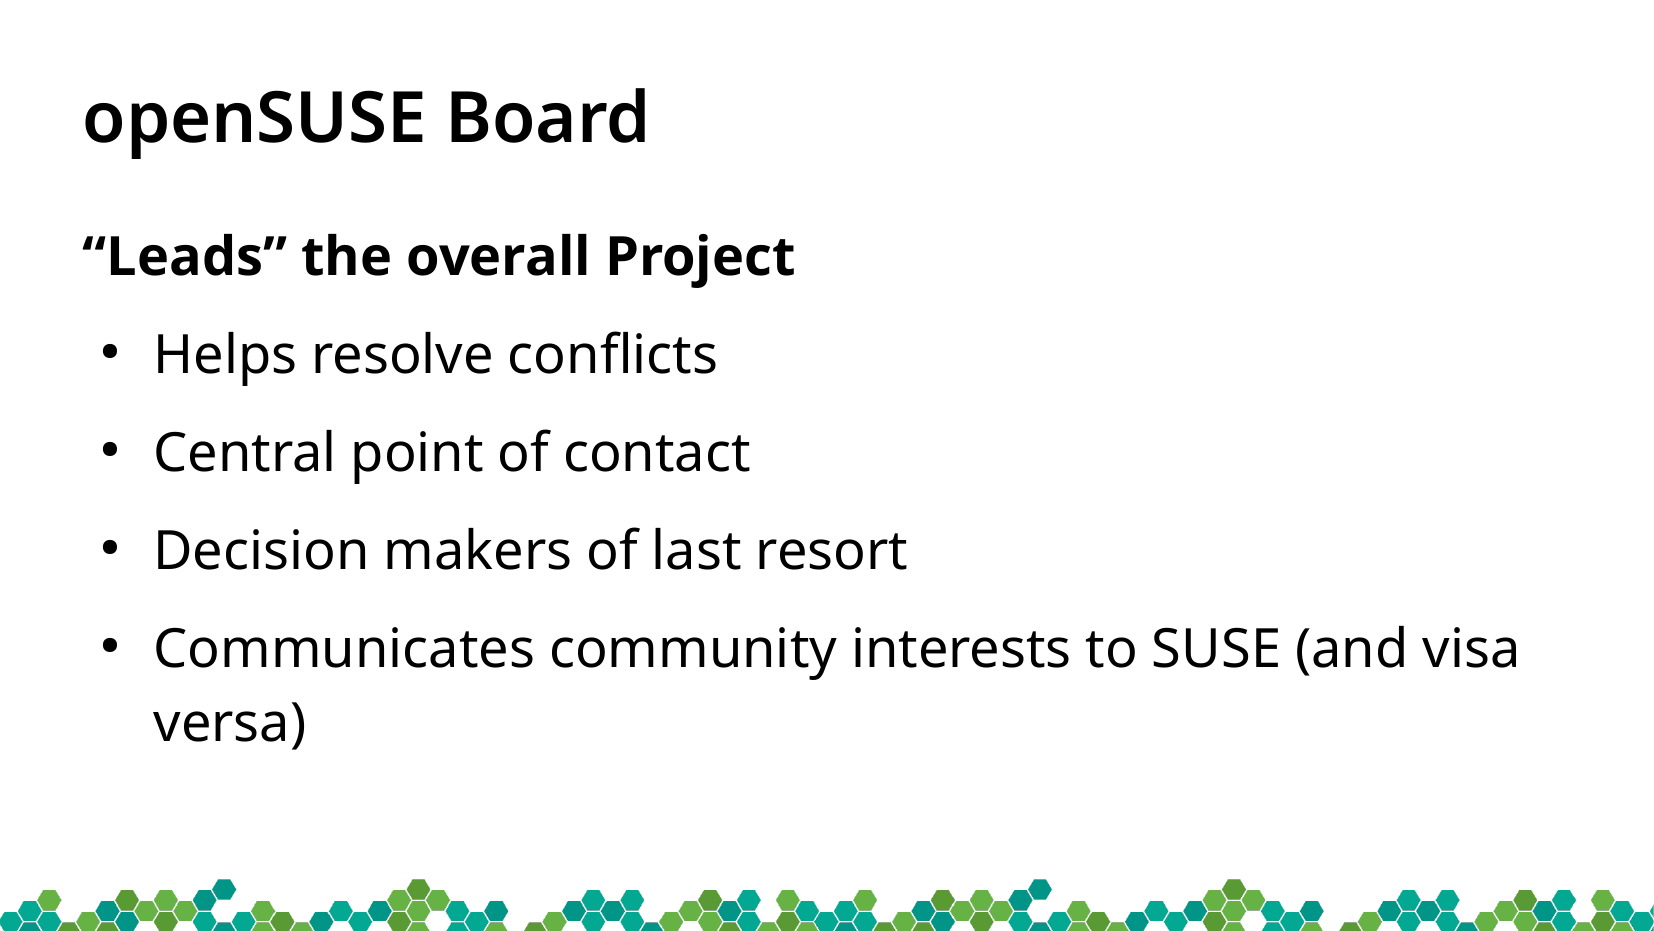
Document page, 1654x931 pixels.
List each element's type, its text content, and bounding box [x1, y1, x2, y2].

title openSUSE Board [82, 37, 1571, 193]
list “Leads” the overall Project Helps resolve conflicts Central point of contact Decision makers of last resort Communicates community interests to SUSE (and visa versa) [82, 217, 1571, 841]
picture [0, 871, 1654, 931]
